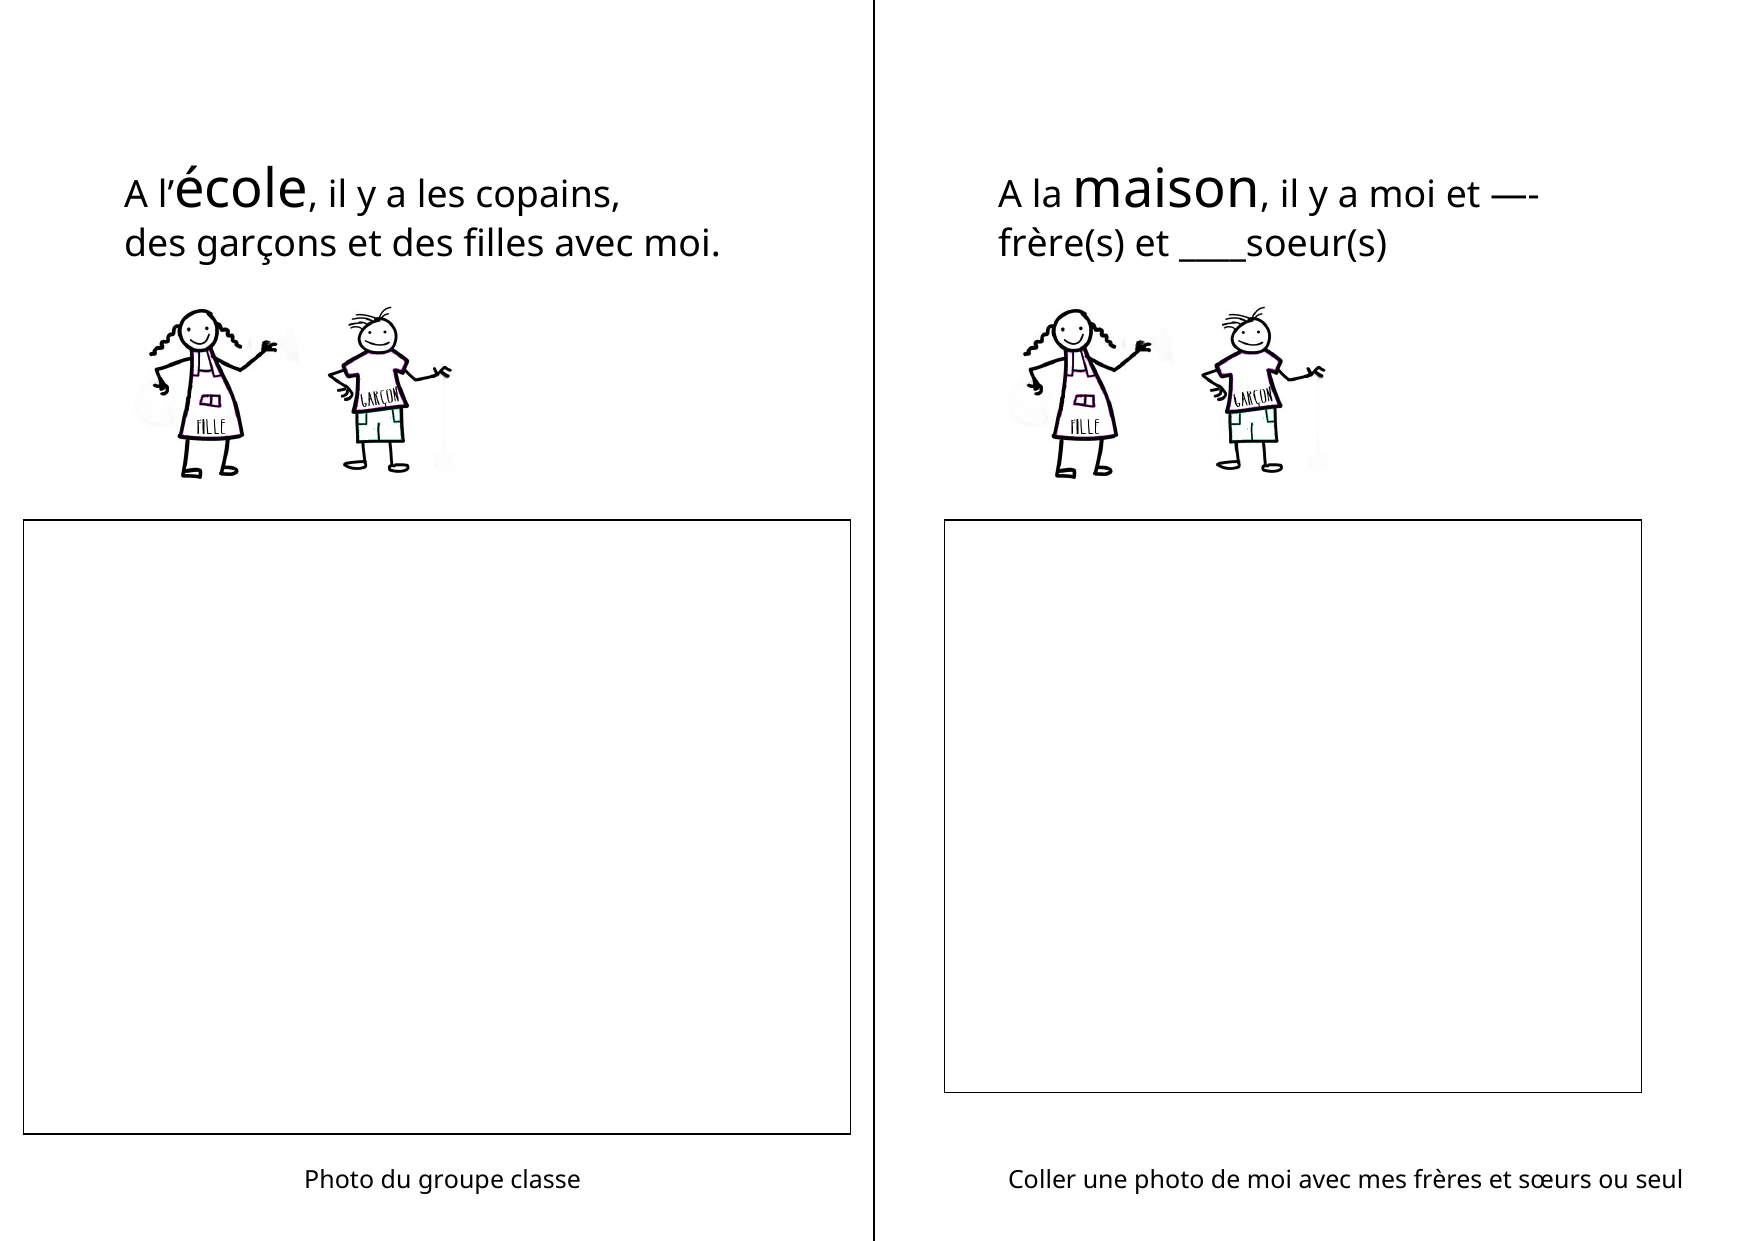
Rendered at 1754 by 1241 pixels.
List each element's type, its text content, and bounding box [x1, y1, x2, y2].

picture [129, 306, 302, 479]
picture [1003, 306, 1176, 479]
text_box Coller une photo de moi avec mes frères et sœurs ou seul [980, 1157, 1713, 1205]
picture [307, 306, 473, 473]
picture [1180, 306, 1347, 473]
text_box Photo du groupe classe [188, 1157, 697, 1205]
text_box A l’école, il y a les copains, des garçons et des filles avec moi. [118, 147, 804, 302]
text_box A la maison, il y a moi et —- frère(s) et ____soeur(s) [992, 147, 1678, 302]
